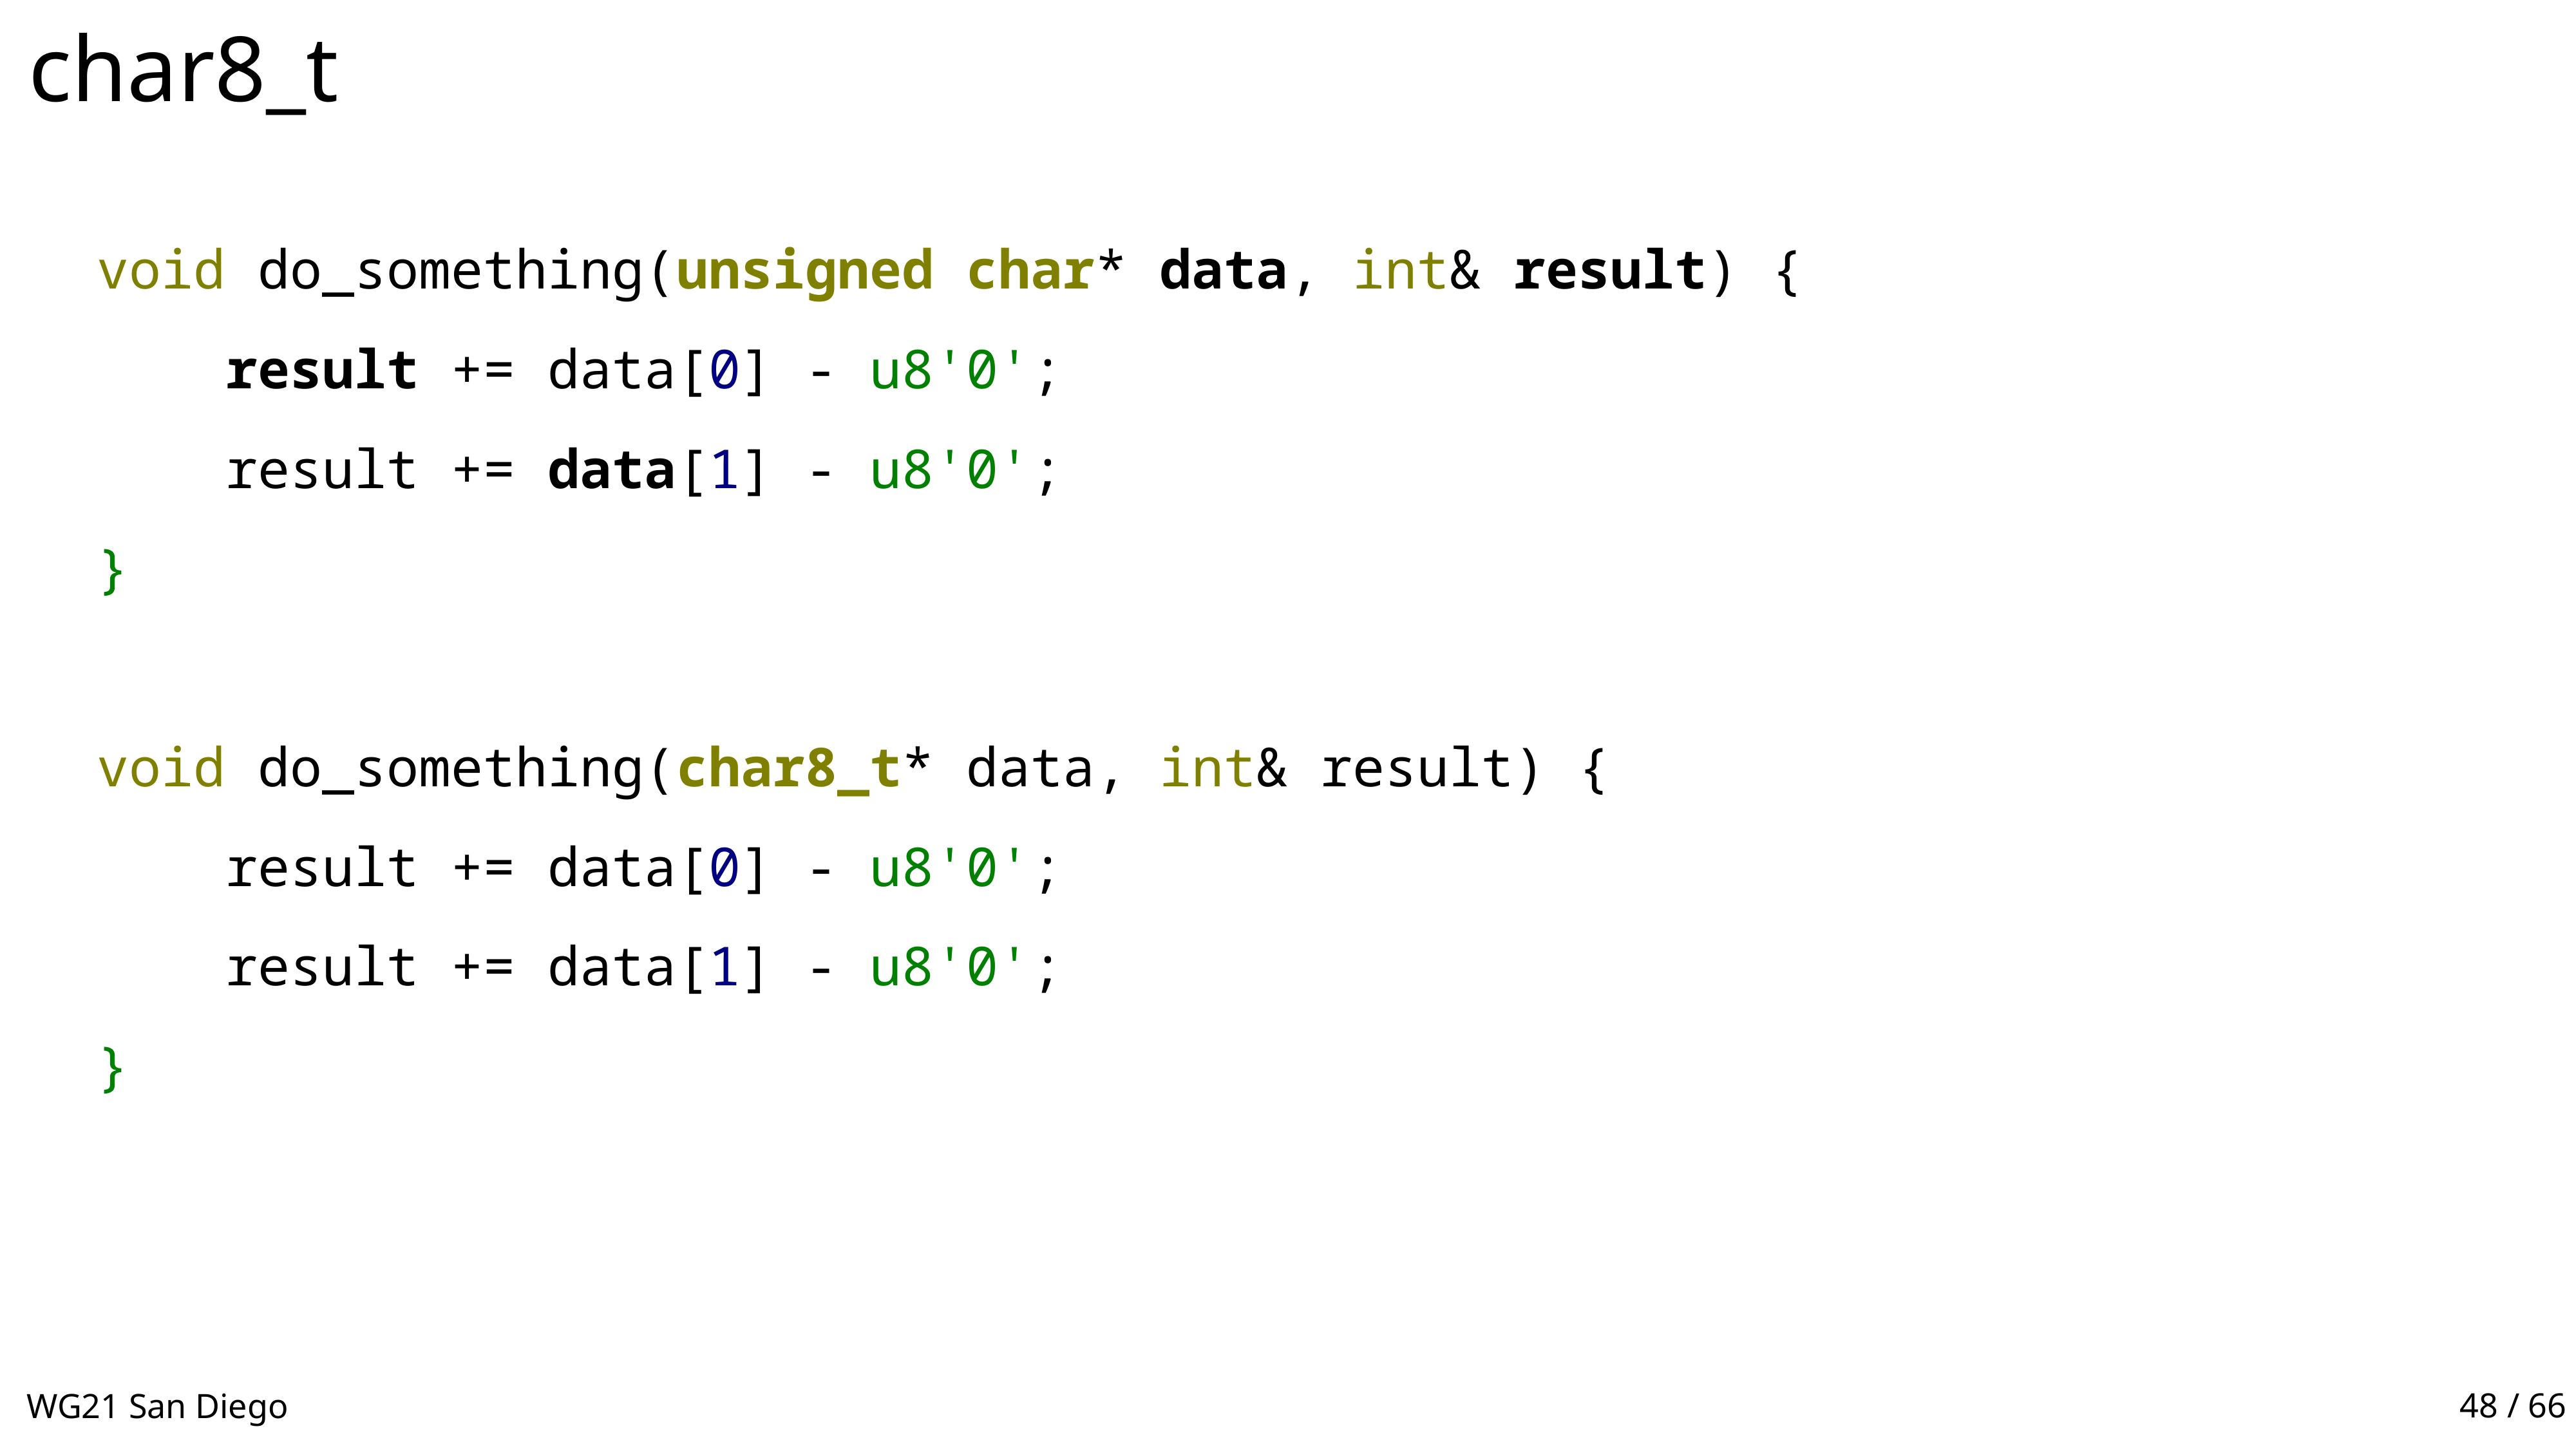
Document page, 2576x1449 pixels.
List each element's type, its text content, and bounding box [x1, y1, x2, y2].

list <number> / 66 [1479, 1376, 2576, 1431]
title char8_t [19, 19, 2551, 155]
list void do_something(unsigned char* data, int& result) { result += data[0] - u8'0'; result += data[1] - u8'0'; } void do_something(char8_t* data, int& result) { result += data[0] - u8'0'; result += data[1] - u8'0'; } [87, 214, 2551, 1382]
list WG21 San Diego [17, 1376, 1114, 1431]
